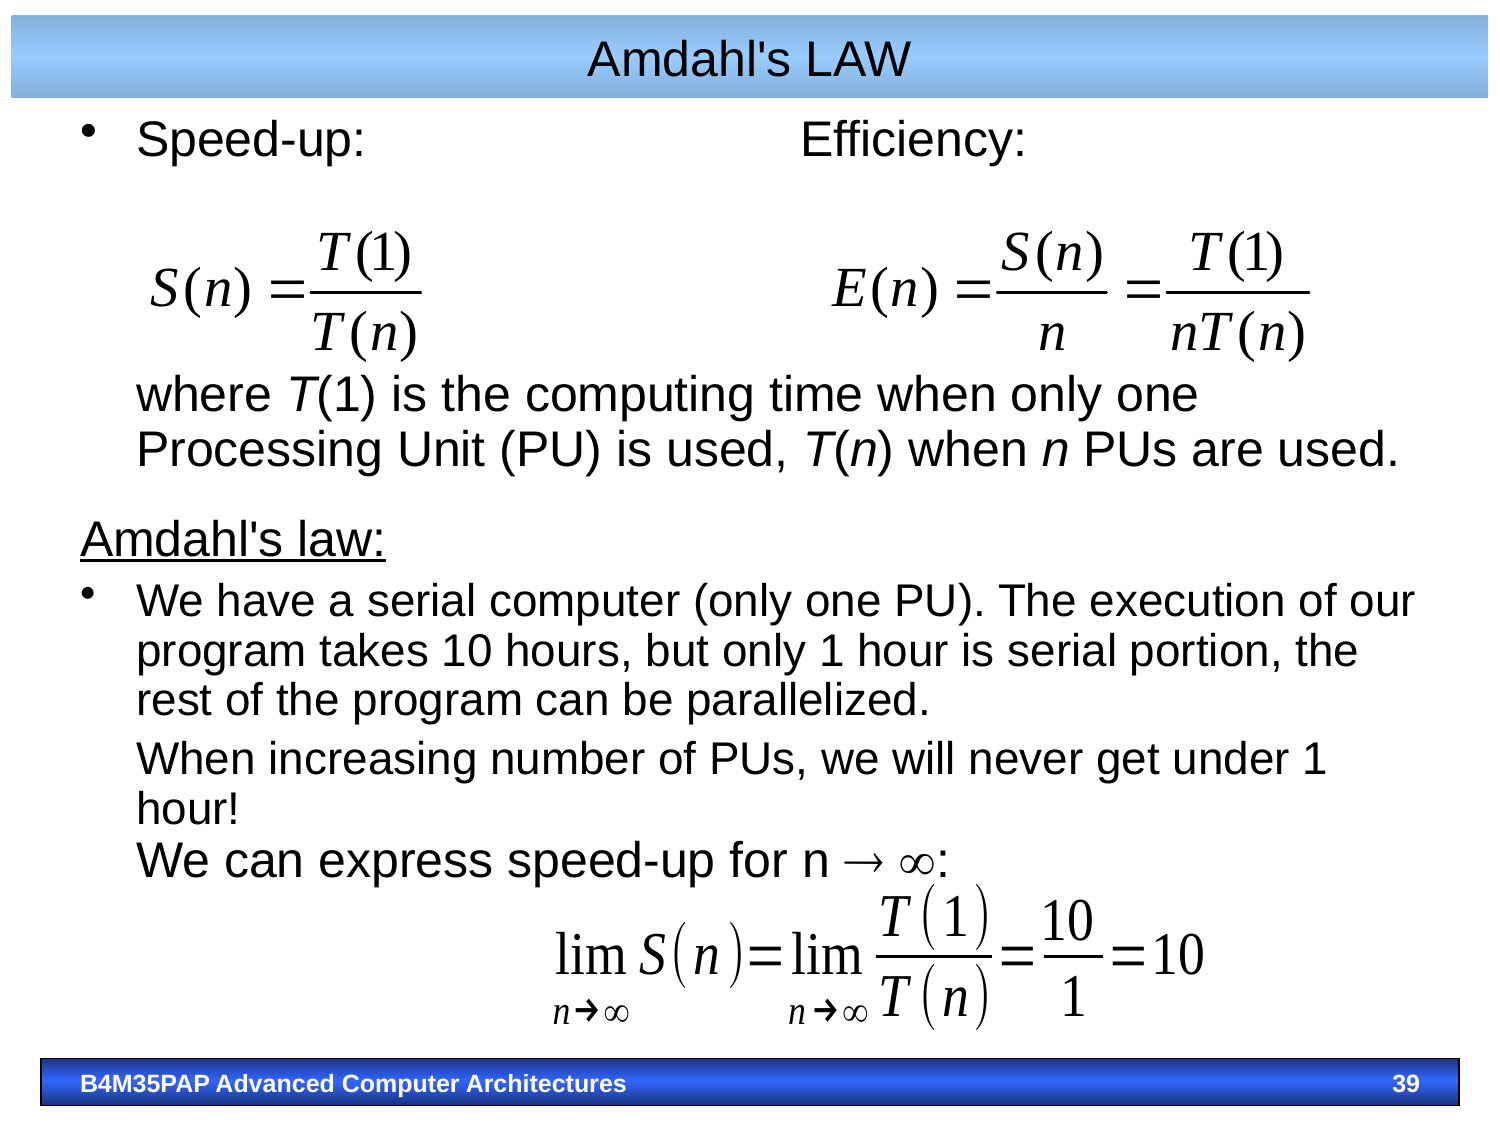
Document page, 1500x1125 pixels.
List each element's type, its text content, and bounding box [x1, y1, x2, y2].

chart [539, 879, 1225, 1036]
list Speed-up: Efficiency: where T(1) is the computing time when only one Processing Unit (PU) is used, T(n) when n PUs are used. Amdahl's law: We have a serial computer (only one PU). The execution of our program takes 10 hours, but only 1 hour is serial portion, the rest of the program can be parallelized. When increasing number of PUs, we will never get under 1 hour! We can express speed-up for n  : [64, 105, 1436, 1043]
title Amdahl's LAW [11, 15, 1489, 98]
chart [140, 216, 434, 373]
chart [821, 216, 1323, 373]
